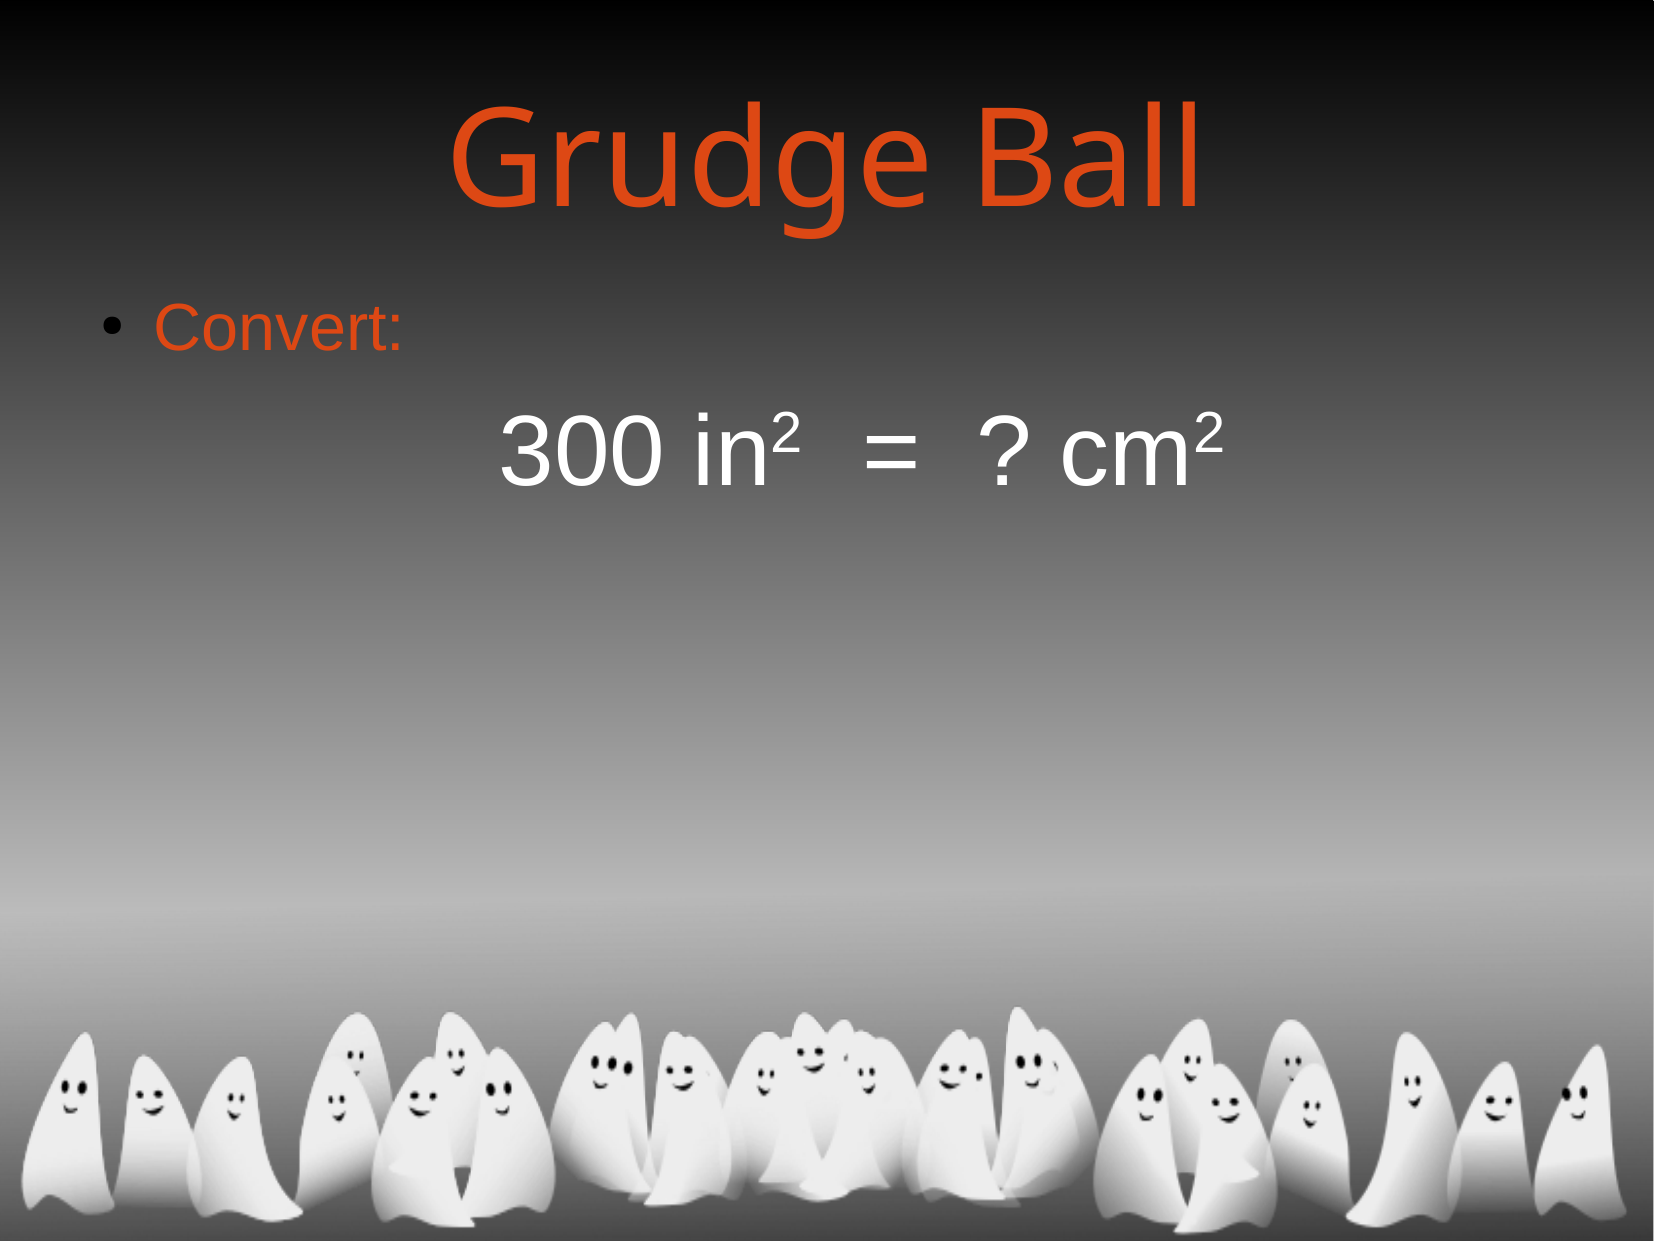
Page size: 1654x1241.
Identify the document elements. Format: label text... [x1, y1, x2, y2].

picture [0, 873, 1654, 1241]
title Grudge Ball [82, 49, 1571, 257]
list Convert: 300 in2 = ? cm2 [82, 290, 1571, 873]
